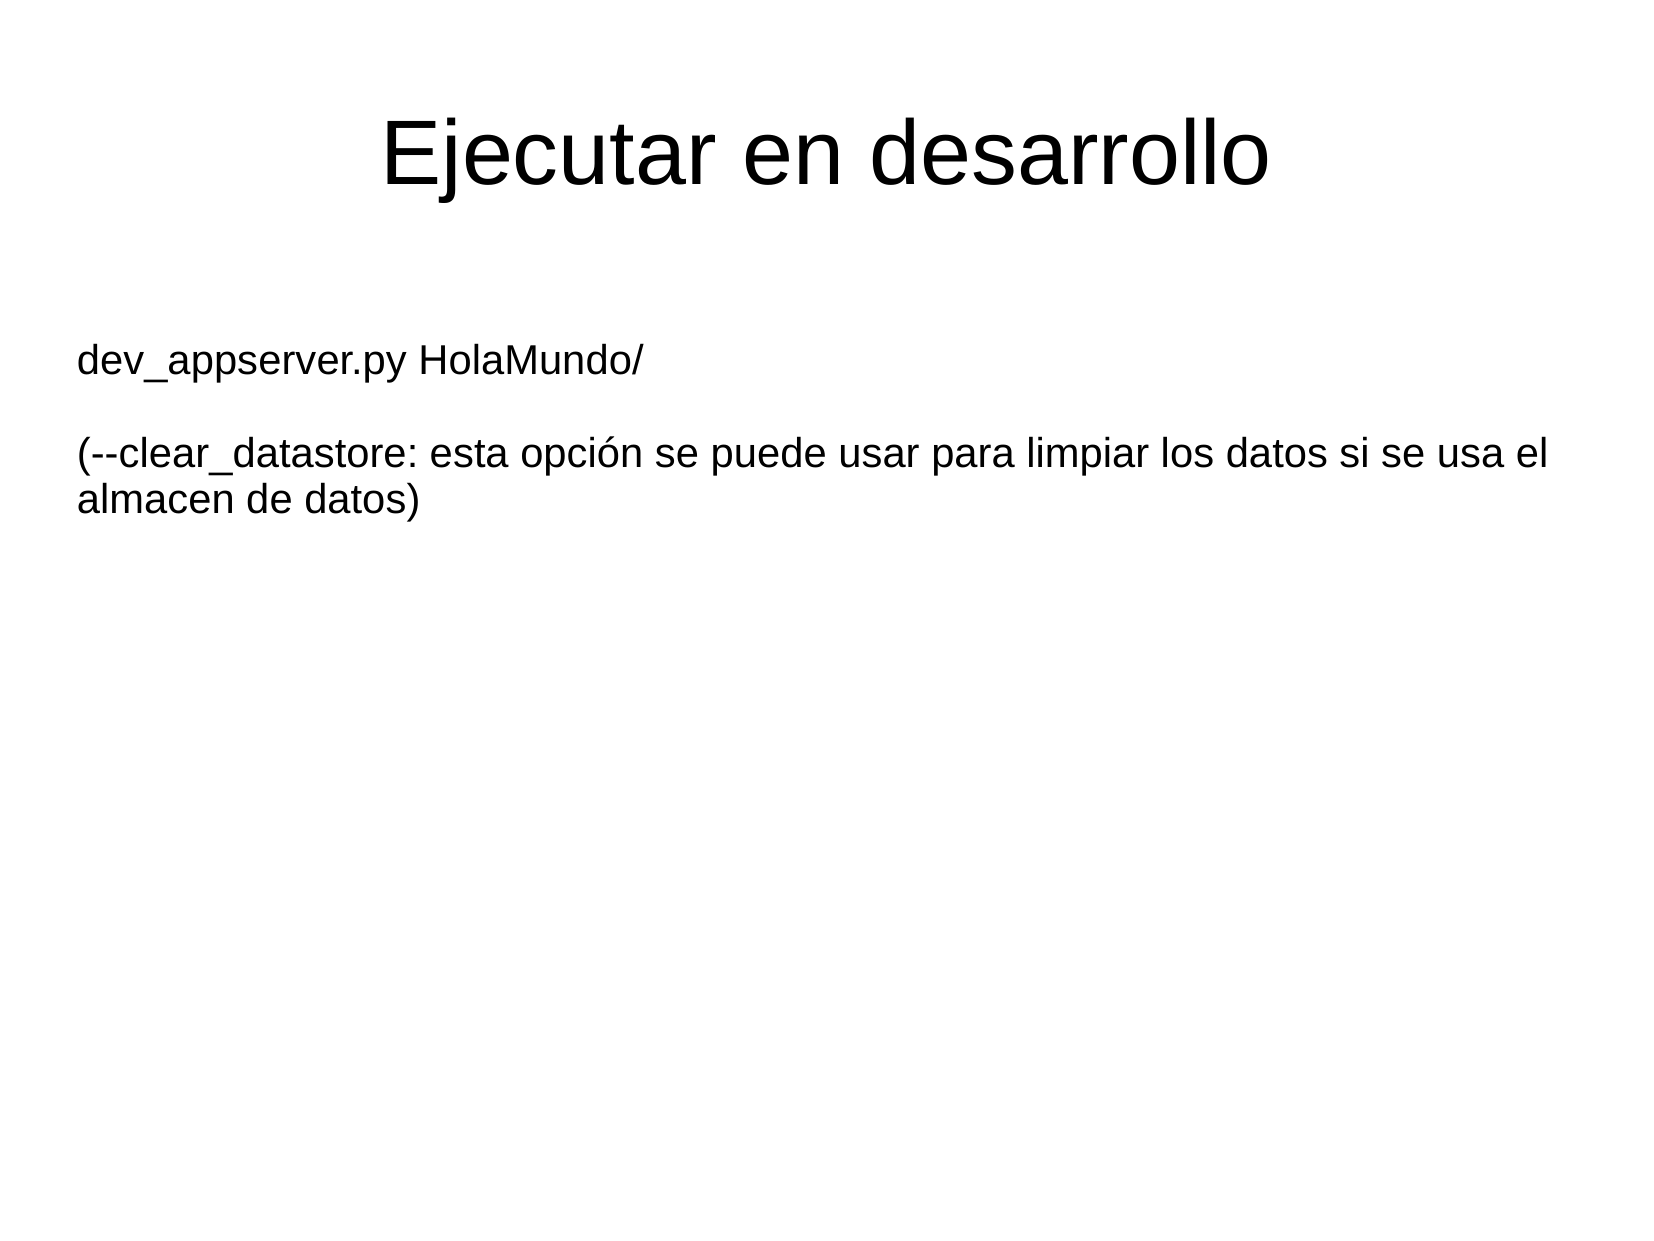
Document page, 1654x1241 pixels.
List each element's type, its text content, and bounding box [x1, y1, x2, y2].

subtitle dev_appserver.py HolaMundo/ (--clear_datastore: esta opción se puede usar para limpiar los datos si se usa el almacen de datos) [76, 290, 1565, 1109]
title Ejecutar en desarrollo [82, 49, 1571, 257]
